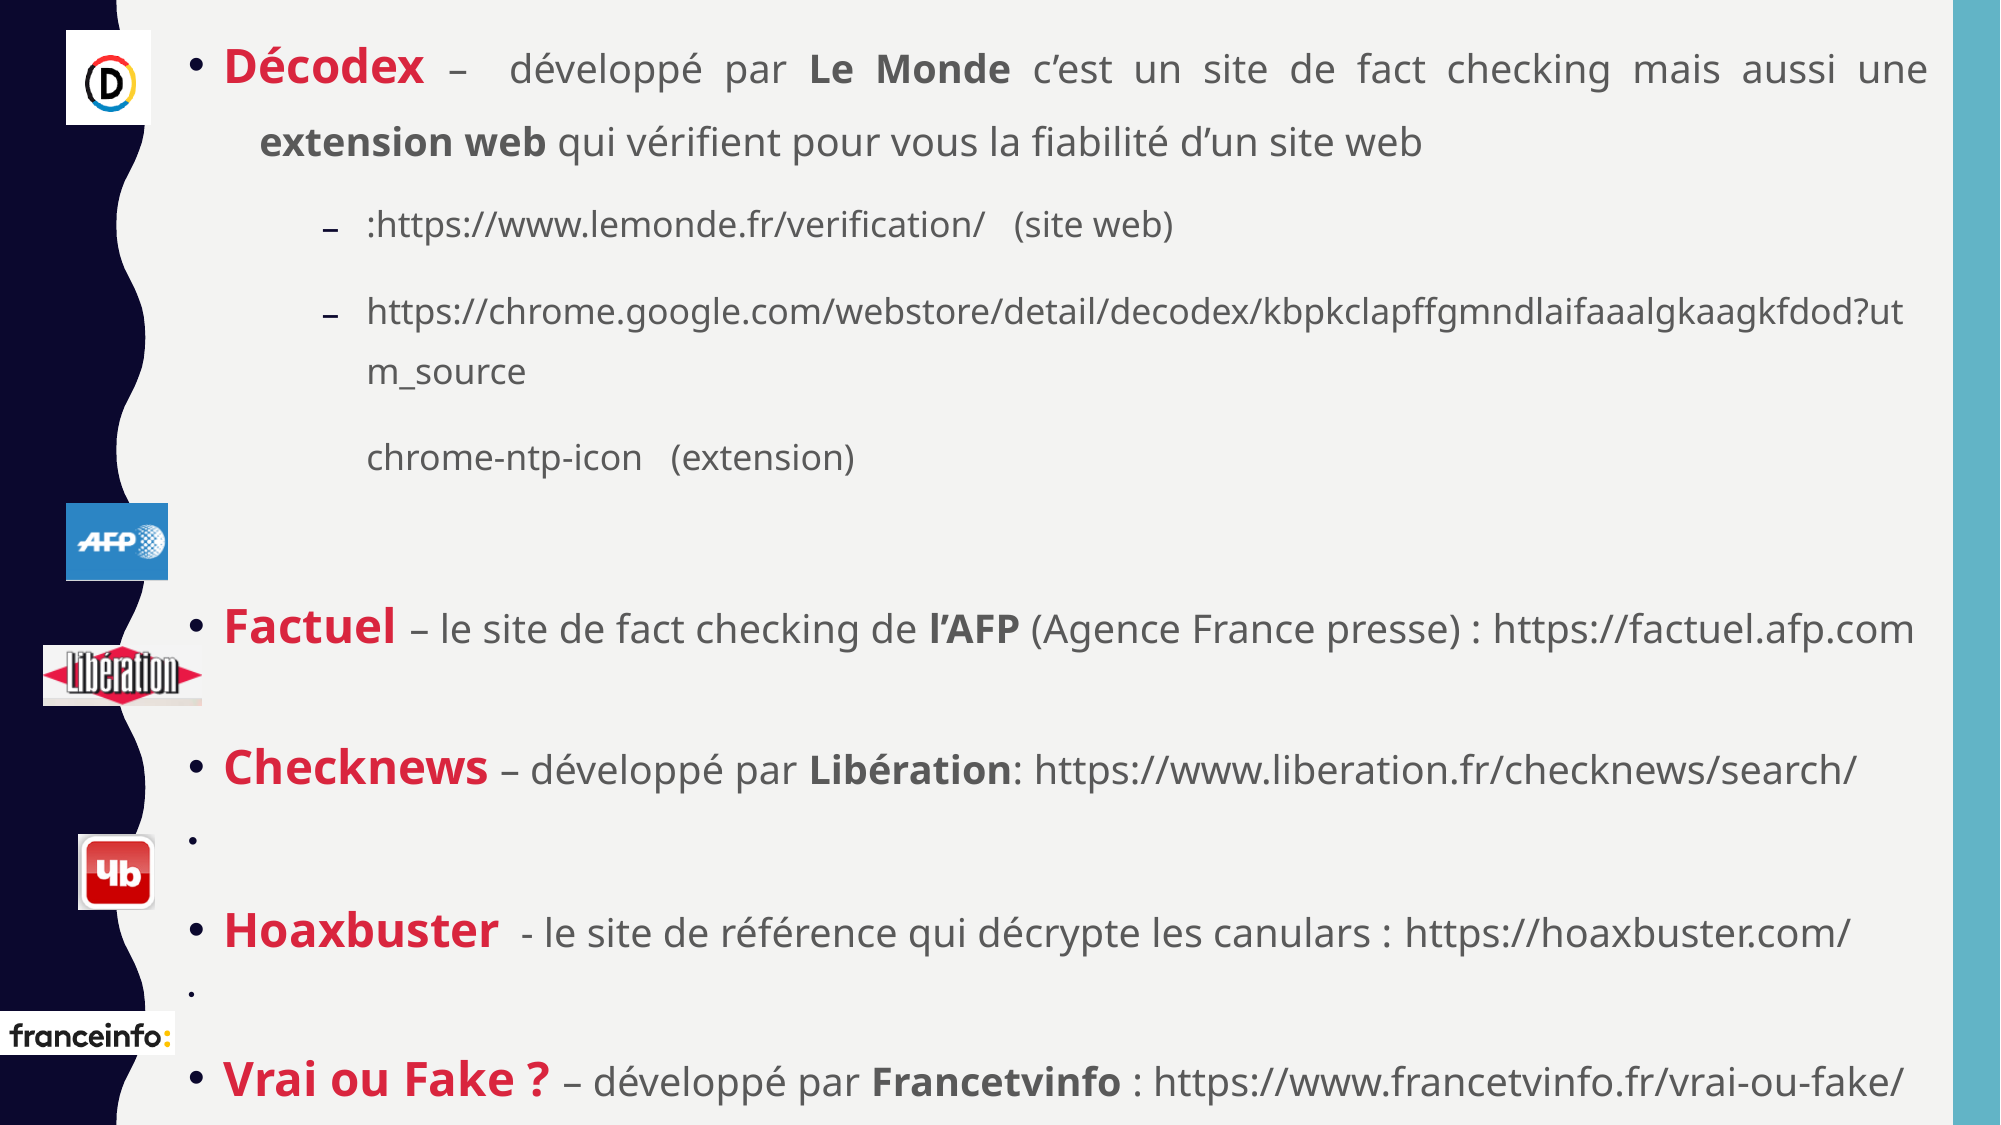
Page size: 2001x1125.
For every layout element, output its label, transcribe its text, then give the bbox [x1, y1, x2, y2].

picture [43, 645, 202, 706]
picture [78, 834, 155, 910]
list Décodex – développé par Le Monde c’est un site de fact checking mais aussi une extension web qui vérifient pour vous la fiabilité d’un site web :https://www.lemonde.fr/verification/ (site web) https://chrome.google.com/webstore/detail/decodex/kbpkclapffgmndlaifaaalgkaagkfdod?utm_source chrome-ntp-icon (extension) Factuel – le site de fact checking de l’AFP (Agence France presse) : https://factuel.afp.com Checknews – développé par Libération: https://www.liberation.fr/checknews/search/ Hoaxbuster - le site de référence qui décrypte les canulars : https://hoaxbuster.com/ Vrai ou Fake ? – développé par Francetvinfo : https://www.francetvinfo.fr/vrai-ou-fake/ [173, 0, 1945, 1125]
picture [66, 30, 151, 125]
picture [0, 1011, 175, 1055]
picture [66, 503, 168, 581]
